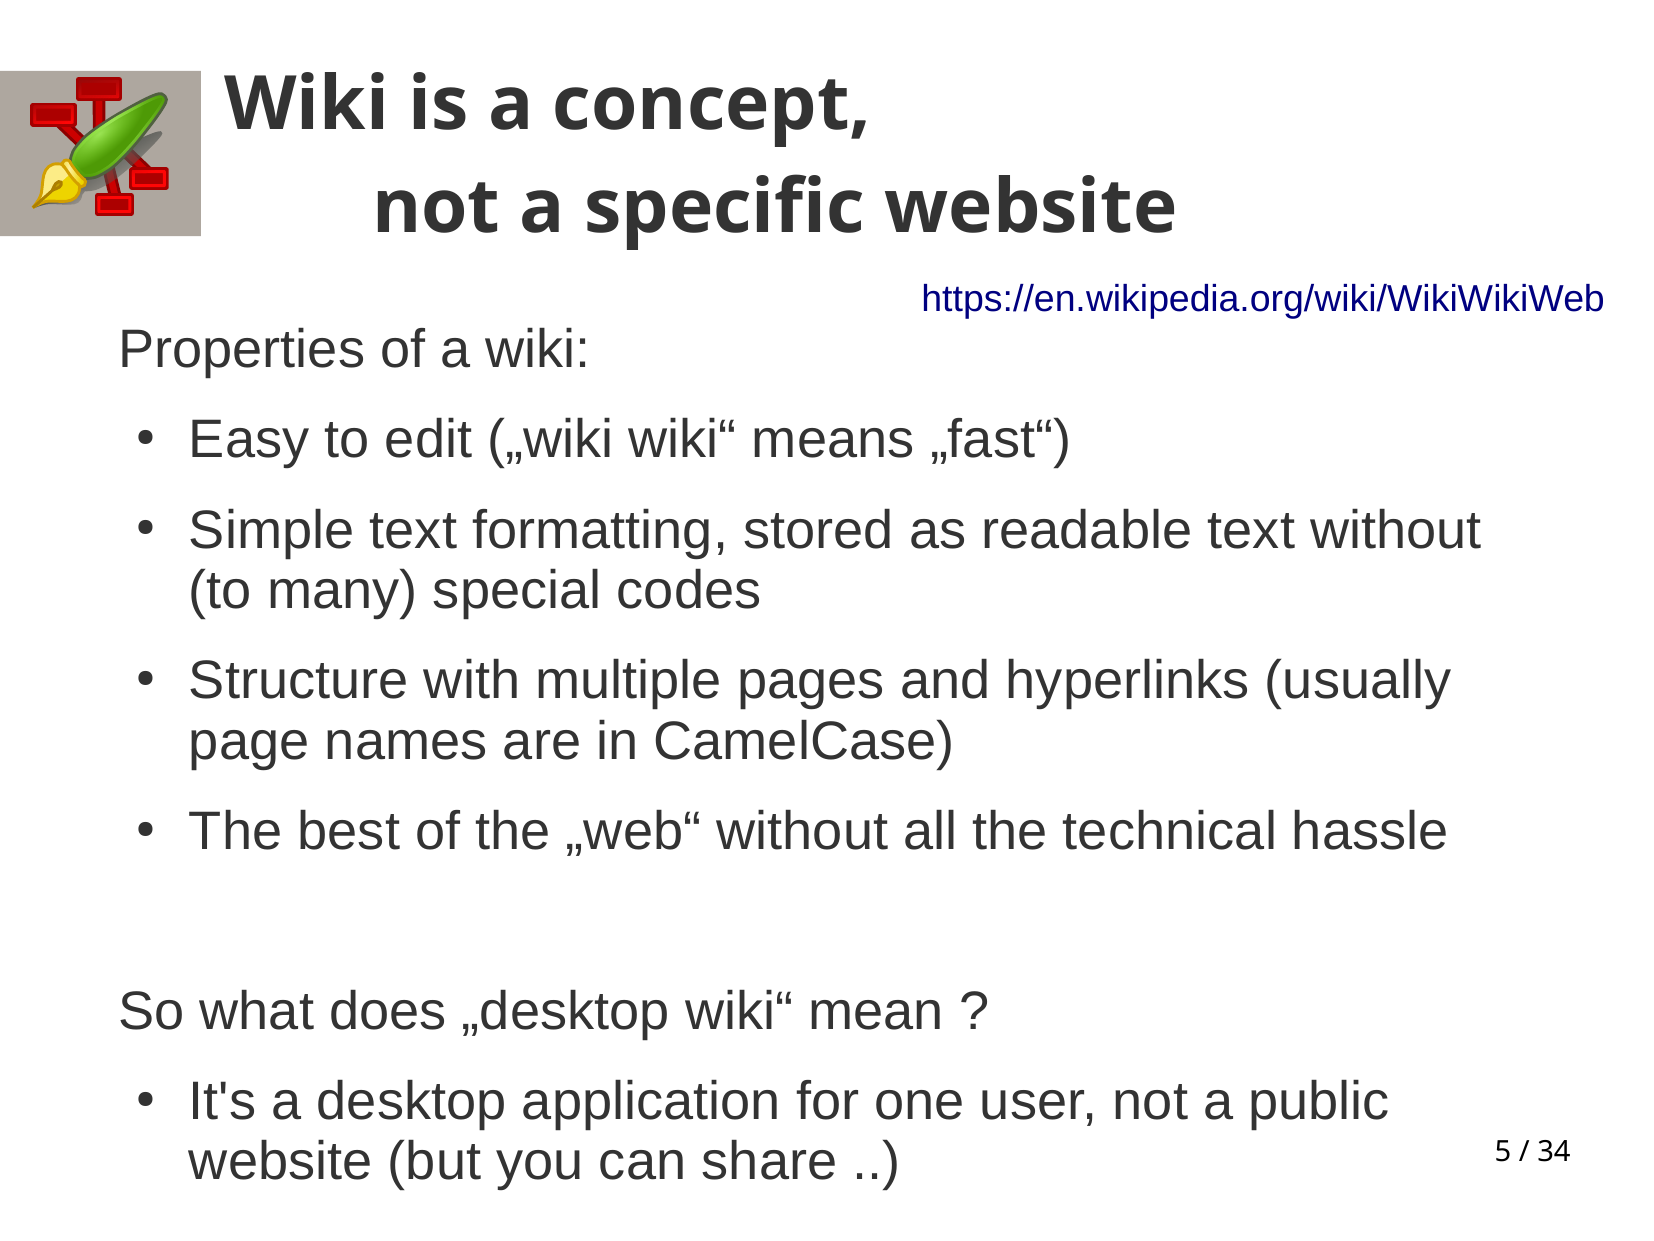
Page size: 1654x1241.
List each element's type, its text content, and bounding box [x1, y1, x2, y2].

list Properties of a wiki: Easy to edit („wiki wiki“ means „fast“) Simple text formatting, stored as readable text without (to many) special codes Structure with multiple pages and hyperlinks (usually page names are in CamelCase) The best of the „web“ without all the technical hassle So what does „desktop wiki“ mean ? It's a desktop application for one user, not a public website (but you can share ..) [118, 318, 1536, 1039]
text_box https://en.wikipedia.org/wiki/WikiWikiWeb [906, 270, 1621, 327]
title Wiki is a concept, not a specific website [224, 47, 1571, 257]
